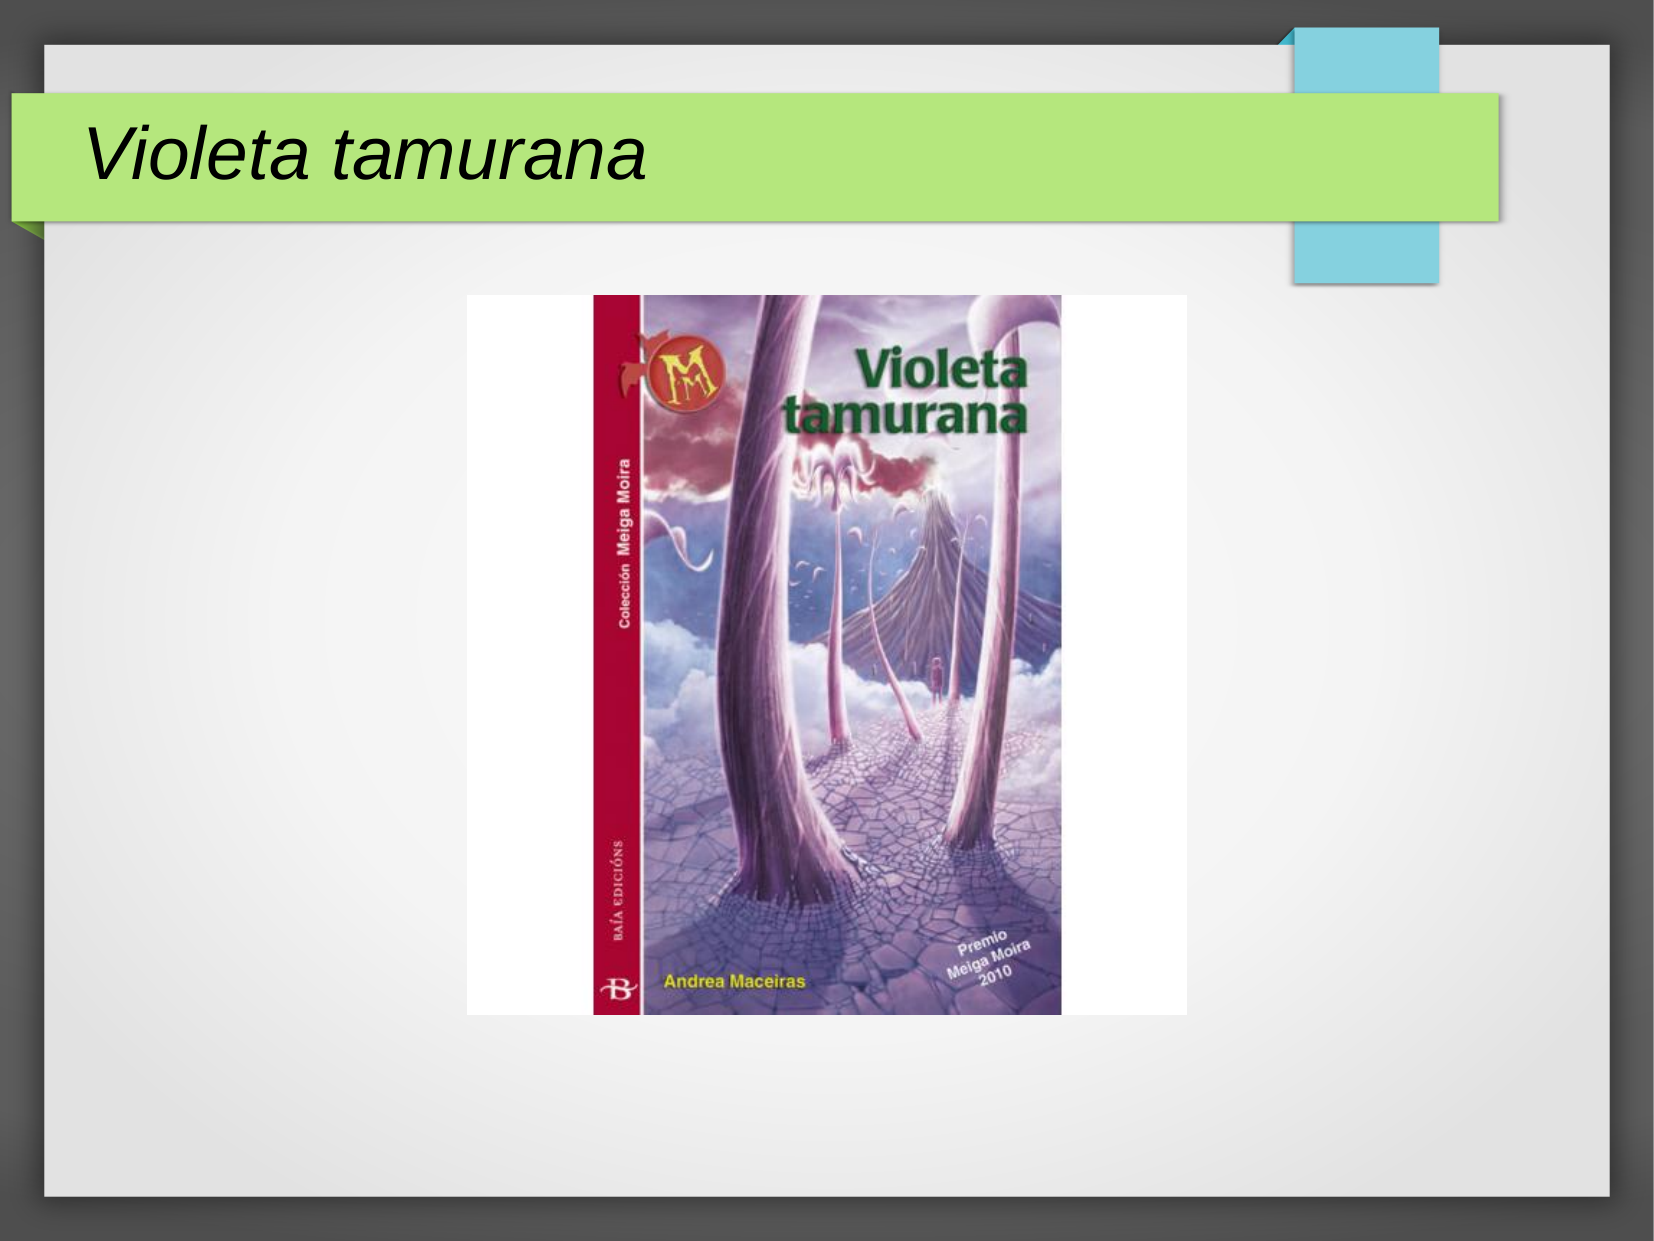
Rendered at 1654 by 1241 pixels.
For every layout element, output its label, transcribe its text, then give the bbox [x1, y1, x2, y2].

title Violeta tamurana [82, 94, 1264, 213]
picture [0, 0, 1654, 1241]
